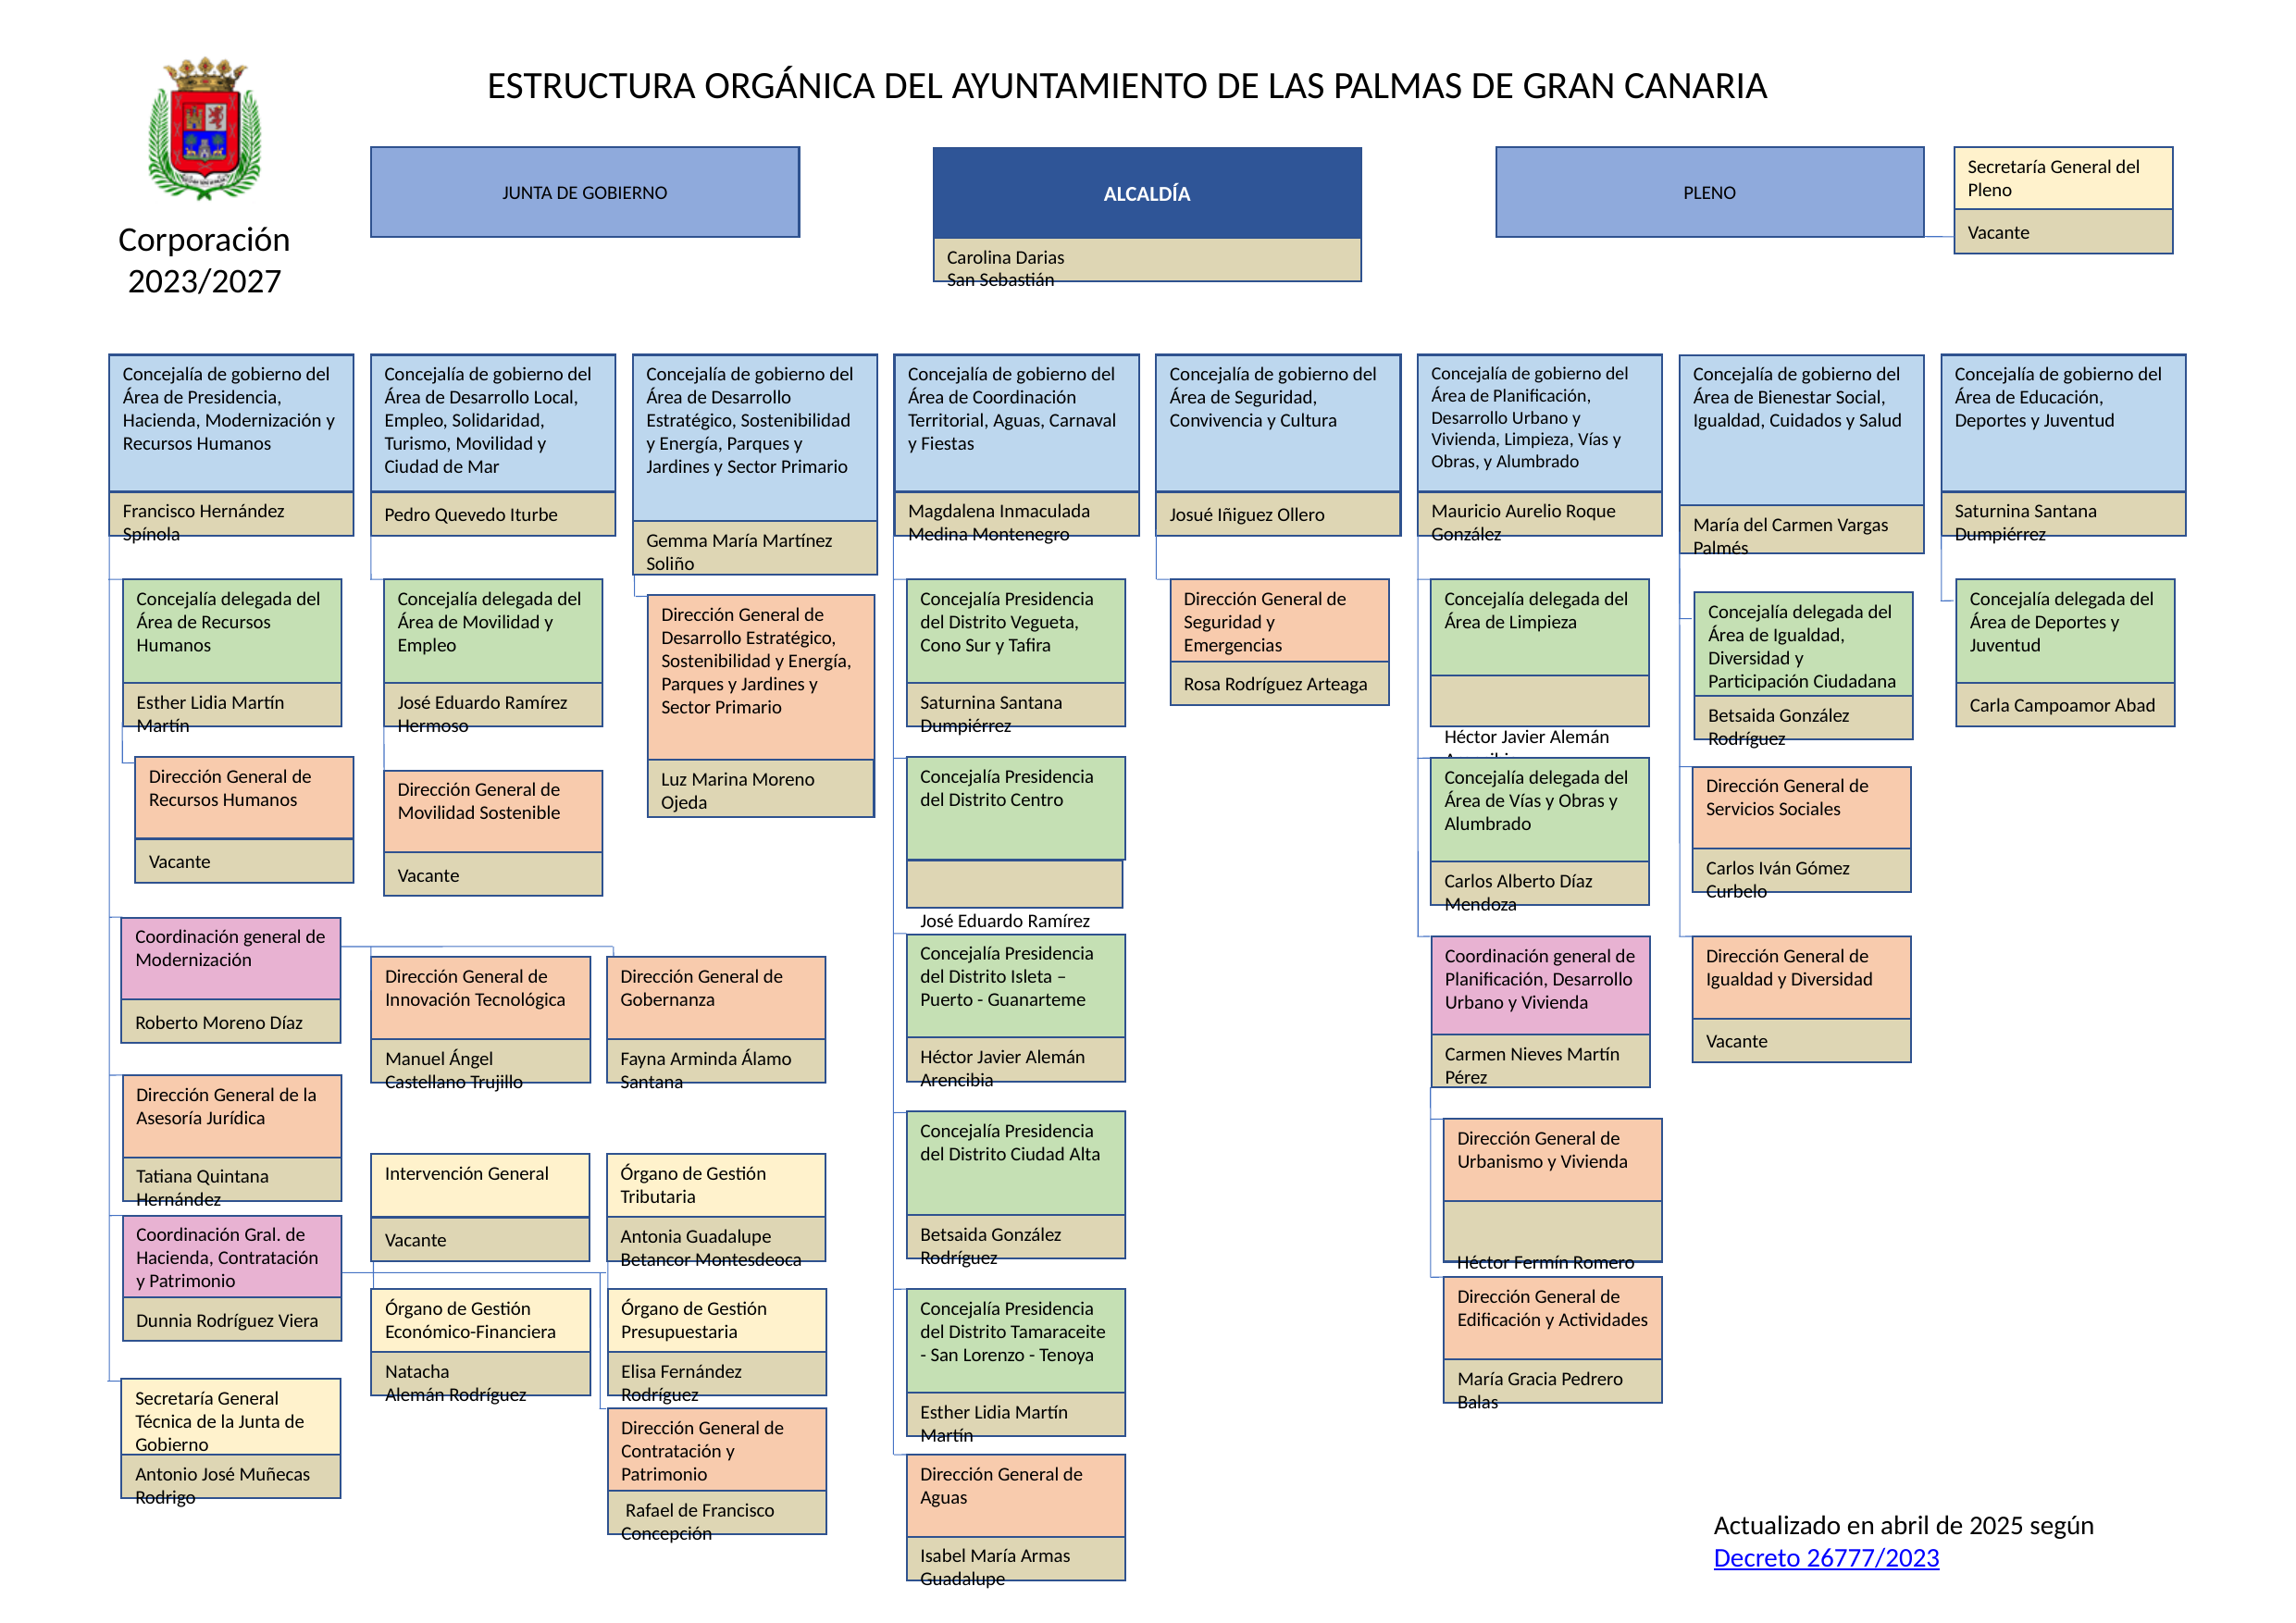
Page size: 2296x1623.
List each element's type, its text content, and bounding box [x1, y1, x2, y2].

text_box Carlos Alberto Díaz Mendoza [1431, 861, 1649, 905]
text_box ALCALDÍA [934, 148, 1361, 238]
text_box Concejalía Presidencia del Distrito Vegueta, Cono Sur y Tafira [907, 579, 1125, 683]
text_box Gemma María Martínez Soliño [633, 521, 877, 575]
text_box Vacante [371, 1218, 590, 1261]
text_box Isabel María Armas Guadalupe [907, 1537, 1125, 1580]
text_box Natacha Alemán Rodríguez [371, 1352, 590, 1395]
text_box Dirección General de Innovación Tecnológica [371, 957, 590, 1039]
text_box Concejalía Presidencia del Distrito Isleta – Puerto - Guanarteme [907, 935, 1125, 1037]
text_box Concejalía delegada del Área de Limpieza [1431, 579, 1649, 675]
text_box Concejalía delegada del Área de Recursos Humanos [123, 579, 341, 683]
text_box Carla Campoamor Abad [1956, 683, 2175, 726]
text_box Secretaría General del Pleno [1955, 147, 2173, 209]
text_box José Eduardo Ramírez Hermoso [907, 861, 1123, 908]
text_box JUNTA DE GOBIERNO [371, 147, 800, 237]
text_box Antonio José Muñecas Rodrigo [121, 1455, 341, 1498]
text_box Rosa Rodríguez Arteaga [1171, 662, 1389, 705]
text_box Intervención General [371, 1154, 590, 1217]
text_box Carmen Nieves Martín Pérez [1432, 1035, 1650, 1087]
text_box Betsaida González Rodríguez [907, 1215, 1125, 1258]
text_box Tatiana Quintana Hernández [123, 1158, 341, 1201]
text_box Concejalía de gobierno del Área de Seguridad, Convivencia y Cultura [1156, 355, 1401, 491]
text_box Coordinación general de Modernización [121, 918, 341, 999]
text_box Dirección General de Servicios Sociales [1693, 767, 1911, 849]
text_box Vacante [135, 838, 354, 883]
text_box Concejalía de gobierno del Área de Bienestar Social, Igualdad, Cuidados y Salud [1680, 355, 1924, 505]
text_box Saturnina Santana Dumpiérrez [907, 683, 1125, 726]
text_box Concejalía delegada del Área de Igualdad, Diversidad y Participación Ciudadana [1694, 592, 1913, 696]
text_box Concejalía de gobierno del Área de Coordinación Territorial, Aguas, Carnaval y Fiestas [894, 355, 1139, 491]
text_box Vacante [384, 852, 602, 896]
text_box Coordinación general de Planificación, Desarrollo Urbano y Vivienda [1432, 936, 1650, 1035]
text_box Carlos Iván Gómez Curbelo [1693, 849, 1911, 892]
text_box Corporación 2023/2027 [82, 209, 328, 307]
text_box Dirección General de Igualdad y Diversidad [1693, 936, 1911, 1019]
text_box Manuel Ángel Castellano Trujillo [371, 1039, 590, 1083]
text_box Antonia Guadalupe Betancor Montesdeoca [607, 1217, 825, 1261]
text_box Dirección General de Desarrollo Estratégico, Sostenibilidad y Energía, Parques y Jardines y Sector Primario [648, 595, 875, 760]
text_box Elisa Fernández Rodríguez [608, 1352, 826, 1395]
text_box Héctor Javier Alemán Arencibia [1431, 675, 1649, 726]
text_box Concejalía de gobierno del Área de Educación, Deportes y Juventud [1942, 355, 2186, 491]
text_box Mauricio Aurelio Roque González [1418, 491, 1662, 536]
text_box Dirección General de Aguas [907, 1455, 1125, 1537]
text_box Esther Lidia Martín Martín [123, 683, 341, 726]
text_box Dirección General de Movilidad Sostenible [384, 771, 602, 852]
text_box Concejalía delegada del Área de Movilidad y Empleo [384, 579, 602, 683]
text_box Concejalía Presidencia del Distrito Tamaraceite - San Lorenzo - Tenoya [907, 1289, 1125, 1393]
text_box Concejalía de gobierno del Área de Presidencia, Hacienda, Modernización y Recursos Humanos [109, 355, 354, 491]
text_box PLENO [1496, 147, 1924, 237]
text_box Concejalía de gobierno del Área de Desarrollo Local, Empleo, Solidaridad, Turismo, Movilidad y Ciudad de Mar [371, 355, 615, 491]
text_box Magdalena Inmaculada Medina Montenegro [894, 491, 1139, 536]
text_box Concejalía de gobierno del Área de Desarrollo Estratégico, Sostenibilidad y Energía, Parques y Jardines y Sector Primario [633, 355, 877, 521]
text_box Josué Iñiguez Ollero [1156, 491, 1401, 536]
text_box Dirección General de Contratación y Patrimonio [608, 1408, 826, 1491]
text_box Pedro Quevedo Iturbe [371, 491, 615, 536]
text_box Órgano de Gestión Tributaria [607, 1154, 825, 1217]
text_box Héctor Fermín Romero Pérez [1444, 1201, 1662, 1262]
text_box Dirección General de Edificación y Actividades [1444, 1277, 1662, 1359]
text_box Dunnia Rodríguez Viera [123, 1297, 341, 1341]
text_box Vacante [1693, 1019, 1911, 1062]
text_box Concejalía Presidencia del Distrito Centro [907, 757, 1125, 860]
text_box Concejalía Presidencia del Distrito Ciudad Alta [907, 1111, 1125, 1215]
text_box Vacante [1955, 209, 2173, 254]
text_box Concejalía delegada del Área de Deportes y Juventud [1956, 579, 2175, 683]
text_box Dirección General de Seguridad y Emergencias [1171, 579, 1389, 662]
text_box ESTRUCTURA ORGÁNICA DEL AYUNTAMIENTO DE LAS PALMAS DE GRAN CANARIA [474, 53, 1821, 114]
text_box Héctor Javier Alemán Arencibia [907, 1037, 1125, 1082]
text_box Saturnina Santana Dumpiérrez [1942, 491, 2186, 536]
text_box Órgano de Gestión Presupuestaria [608, 1289, 826, 1352]
text_box María Gracia Pedrero Balas [1444, 1359, 1662, 1403]
text_box Secretaría General Técnica de la Junta de Gobierno [121, 1379, 341, 1455]
text_box Concejalía delegada del Área de Vías y Obras y Alumbrado [1431, 758, 1649, 861]
text_box Luz Marina Moreno Ojeda [648, 760, 875, 817]
text_box Actualizado en abril de 2025 según Decreto 26777/2023 [1700, 1501, 2186, 1580]
text_box Dirección General de Urbanismo y Vivienda [1444, 1119, 1662, 1201]
picture [146, 53, 263, 204]
text_box Dirección General de Gobernanza [607, 957, 825, 1039]
text_box Roberto Moreno Díaz [121, 999, 341, 1043]
text_box Órgano de Gestión Económico-Financiera [371, 1289, 590, 1352]
text_box Carolina Darias San Sebastián [934, 238, 1361, 281]
text_box Fayna Arminda Álamo Santana [607, 1039, 825, 1083]
text_box Coordinación Gral. de Hacienda, Contratación y Patrimonio [123, 1216, 341, 1297]
text_box María del Carmen Vargas Palmés [1680, 505, 1924, 553]
text_box Esther Lidia Martín Martín [907, 1393, 1125, 1436]
text_box Dirección General de Recursos Humanos [135, 757, 354, 838]
text_box Francisco Hernández Spínola [109, 491, 354, 536]
text_box Concejalía de gobierno del Área de Planificación, Desarrollo Urbano y Vivienda, Limpieza, Vías y Obras, y Alumbrado [1418, 355, 1662, 491]
text_box Betsaida González Rodríguez [1694, 696, 1913, 739]
text_box José Eduardo Ramírez Hermoso [384, 683, 602, 726]
text_box Dirección General de la Asesoría Jurídica [123, 1075, 341, 1158]
text_box Rafael de Francisco Concepción [608, 1491, 826, 1534]
